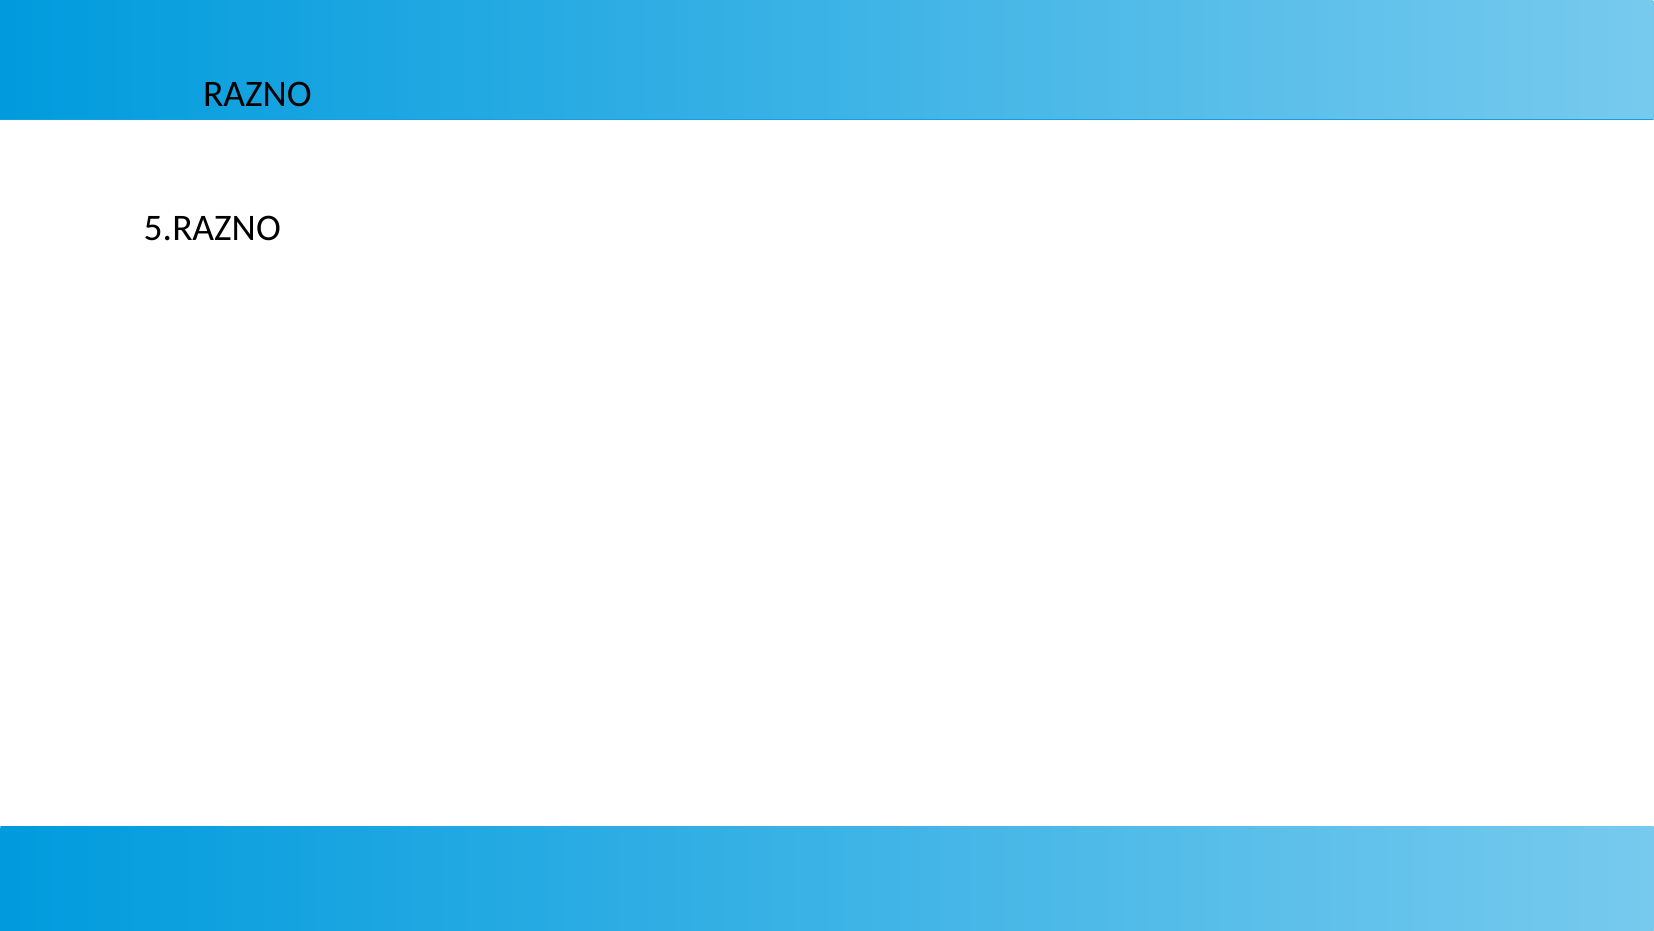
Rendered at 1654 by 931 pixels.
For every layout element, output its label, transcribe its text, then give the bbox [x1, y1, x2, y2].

text_box RAZNO [188, 61, 478, 123]
text_box 5.RAZNO [128, 195, 301, 348]
